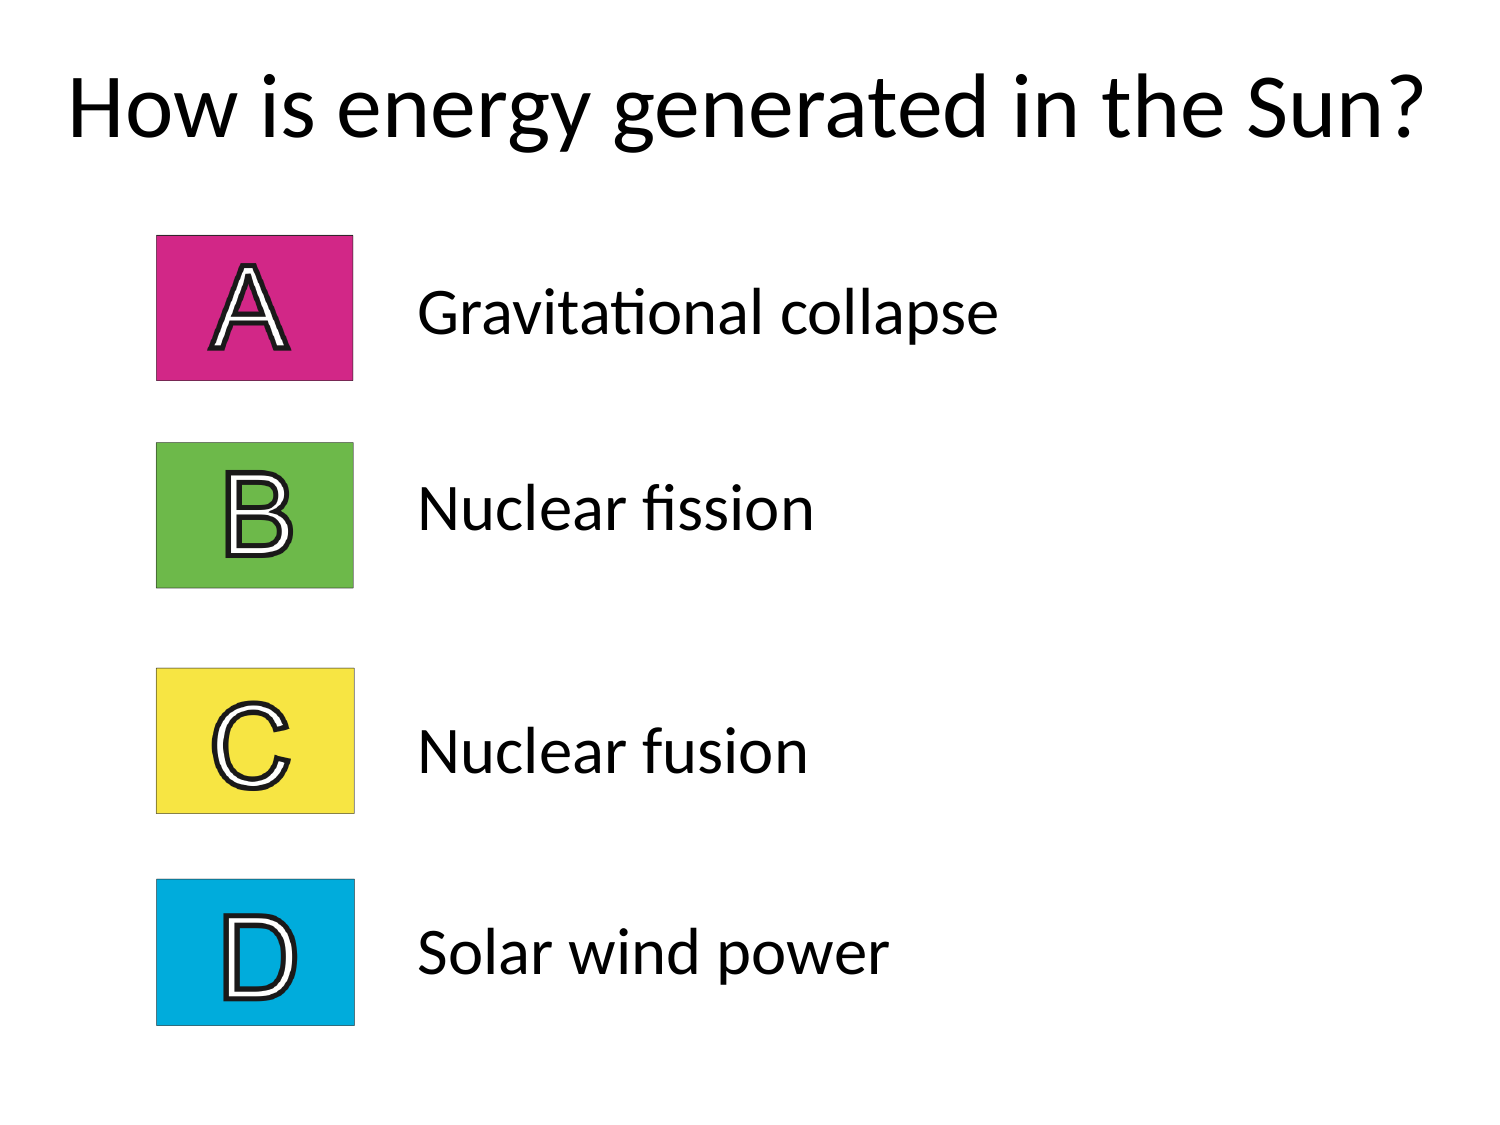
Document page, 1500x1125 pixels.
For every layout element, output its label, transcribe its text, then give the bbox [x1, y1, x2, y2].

title How is energy generated in the Sun? [46, 0, 1451, 236]
text_box Nuclear fission [402, 456, 1500, 552]
picture [154, 440, 355, 591]
picture [155, 877, 356, 1027]
text_box Nuclear fusion [402, 699, 1500, 795]
text_box Solar wind power [402, 900, 1500, 995]
picture [154, 232, 355, 383]
picture [154, 666, 356, 815]
text_box Gravitational collapse [402, 260, 1474, 356]
